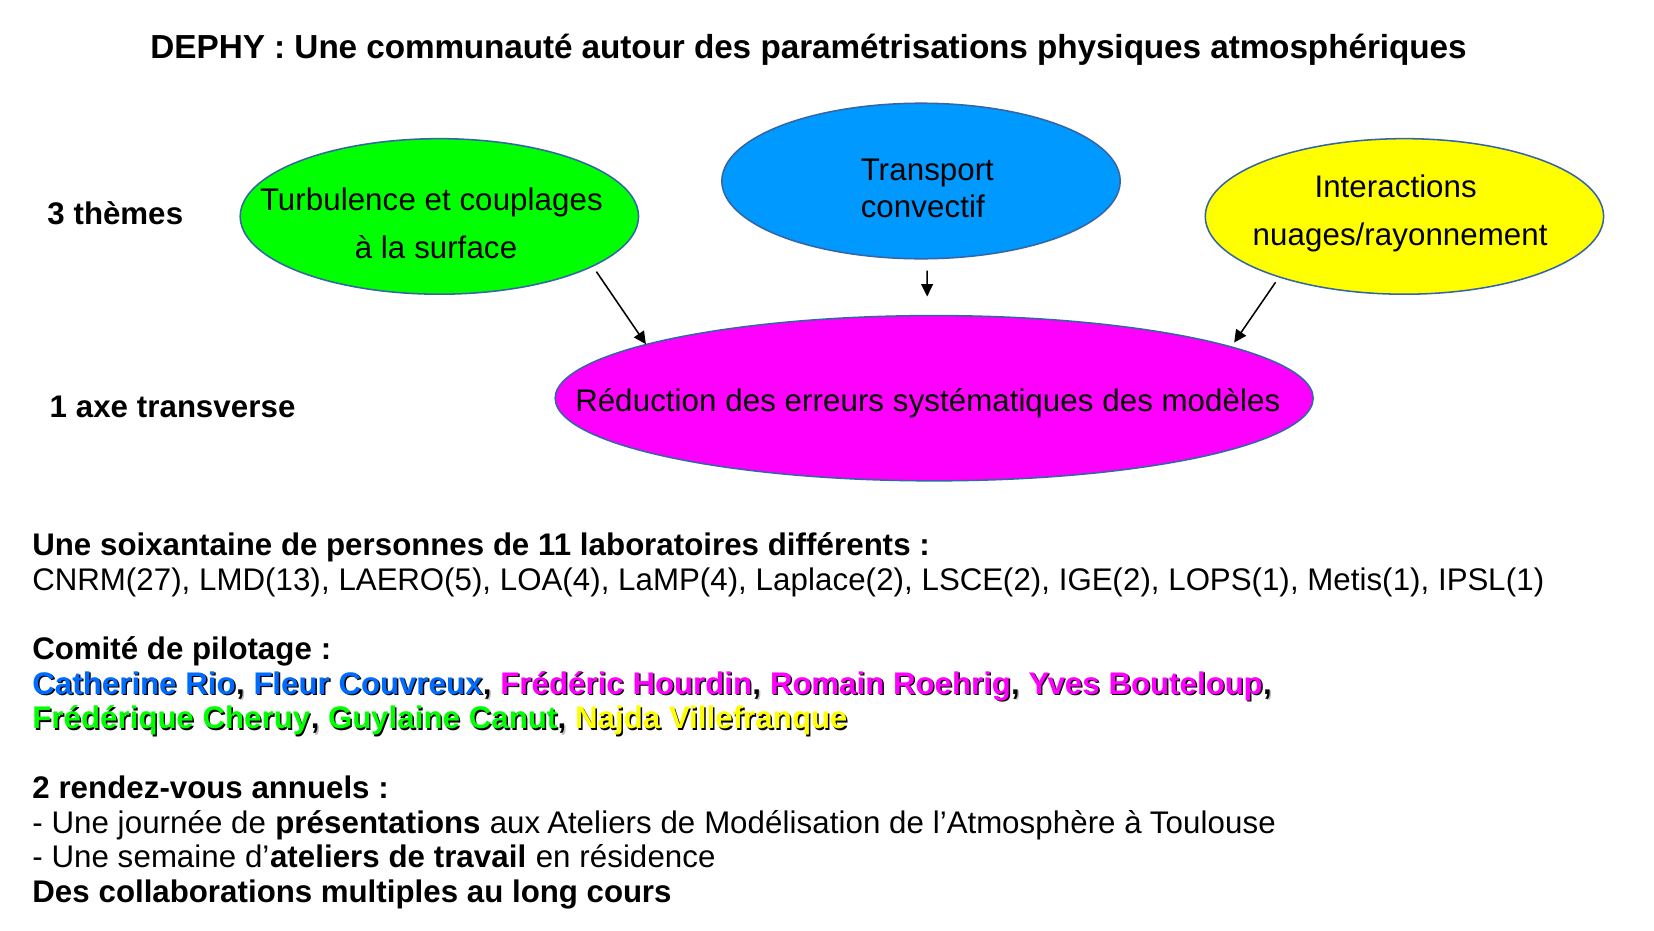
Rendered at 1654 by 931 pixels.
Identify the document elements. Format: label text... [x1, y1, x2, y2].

text_box [573, 315, 1295, 373]
text_box [569, 421, 1299, 481]
text_box DEPHY : Une communauté autour des paramétrisations physiques atmosphériques [135, 20, 1512, 110]
text_box 3 thèmes [35, 187, 230, 234]
text_box [1267, 138, 1542, 160]
text_box [1221, 247, 1588, 295]
text_box [274, 260, 605, 295]
text_box [721, 110, 1105, 259]
text_box Une soixantaine de personnes de 11 laboratoires différents : CNRM(27), LMD(13), LAERO(5), LOA(4), LaMP(4), Laplace(2), LSCE(2), IGE(2), LOPS(1), Metis(1), IPSL(1) Comité de pilotage : Catherine Rio, Fleur Couvreux, Frédéric Hourdin, Romain Roehrig, Yves Bouteloup, Frédérique Cheruy, Guylaine Canut, Najda Villefranque 2 rendez-vous annuels : - Une journée de présentations aux Ateliers de Modélisation de l’Atmosphère à Toulouse - Une semaine d’ateliers de travail en résidence Des collaborations multiples au long cours [17, 519, 1653, 931]
text_box [555, 381, 563, 415]
text_box Réduction des erreurs systématiques des modèles [563, 373, 1448, 421]
text_box [274, 138, 605, 173]
text_box 1 axe transverse [37, 380, 366, 428]
text_box Transport convectif [848, 143, 1121, 211]
text_box Turbulence et couplages à la surface [195, 173, 669, 260]
text_box Interactions nuages/rayonnement [1195, 160, 1606, 247]
